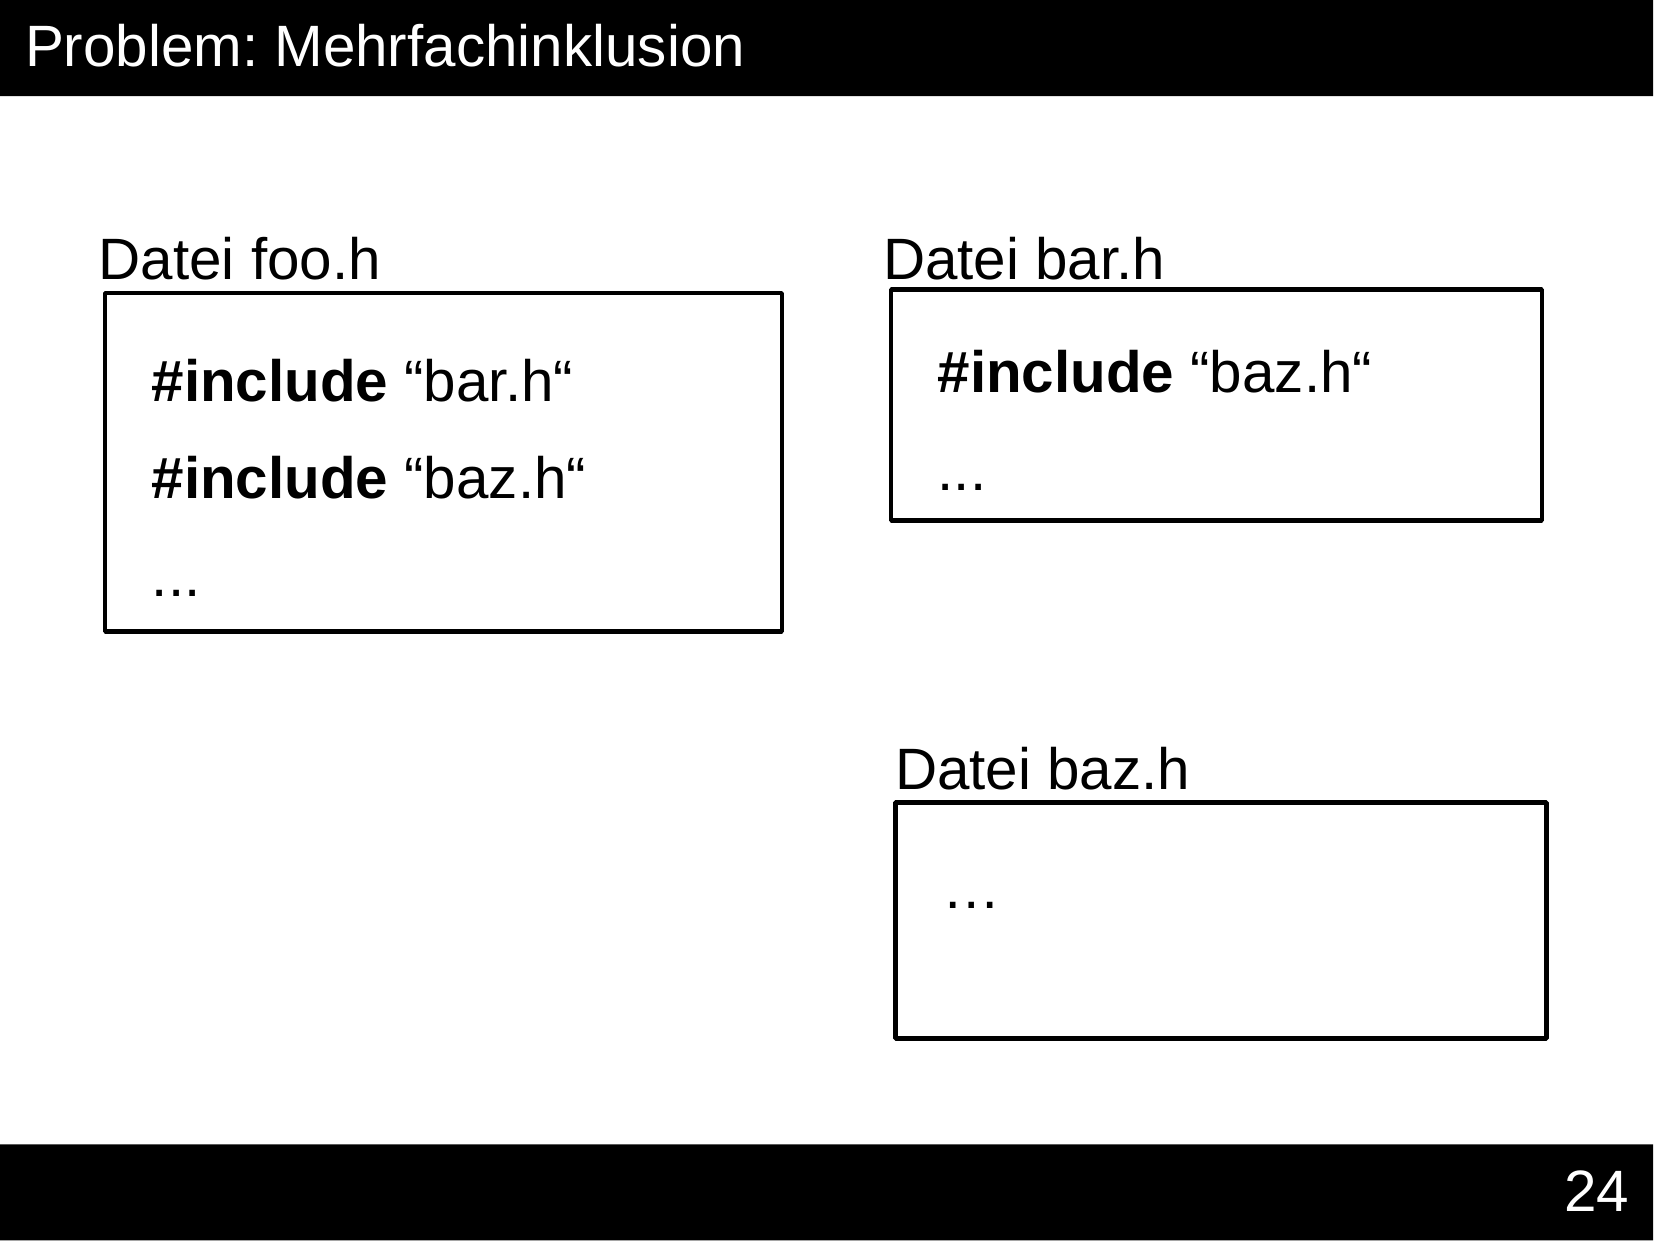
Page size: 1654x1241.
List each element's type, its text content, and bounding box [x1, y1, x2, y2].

text_box #include “baz.h“ ... [890, 289, 1542, 521]
text_box Datei baz.h [880, 697, 1307, 777]
text_box Datei foo.h [83, 187, 734, 282]
text_box #include “bar.h“ #include “baz.h“ ... [104, 293, 782, 632]
text_box Datei bar.h [868, 187, 1197, 268]
text_box … [895, 802, 1547, 1039]
text_box Problem: Mehrfachinklusion [10, 6, 767, 94]
